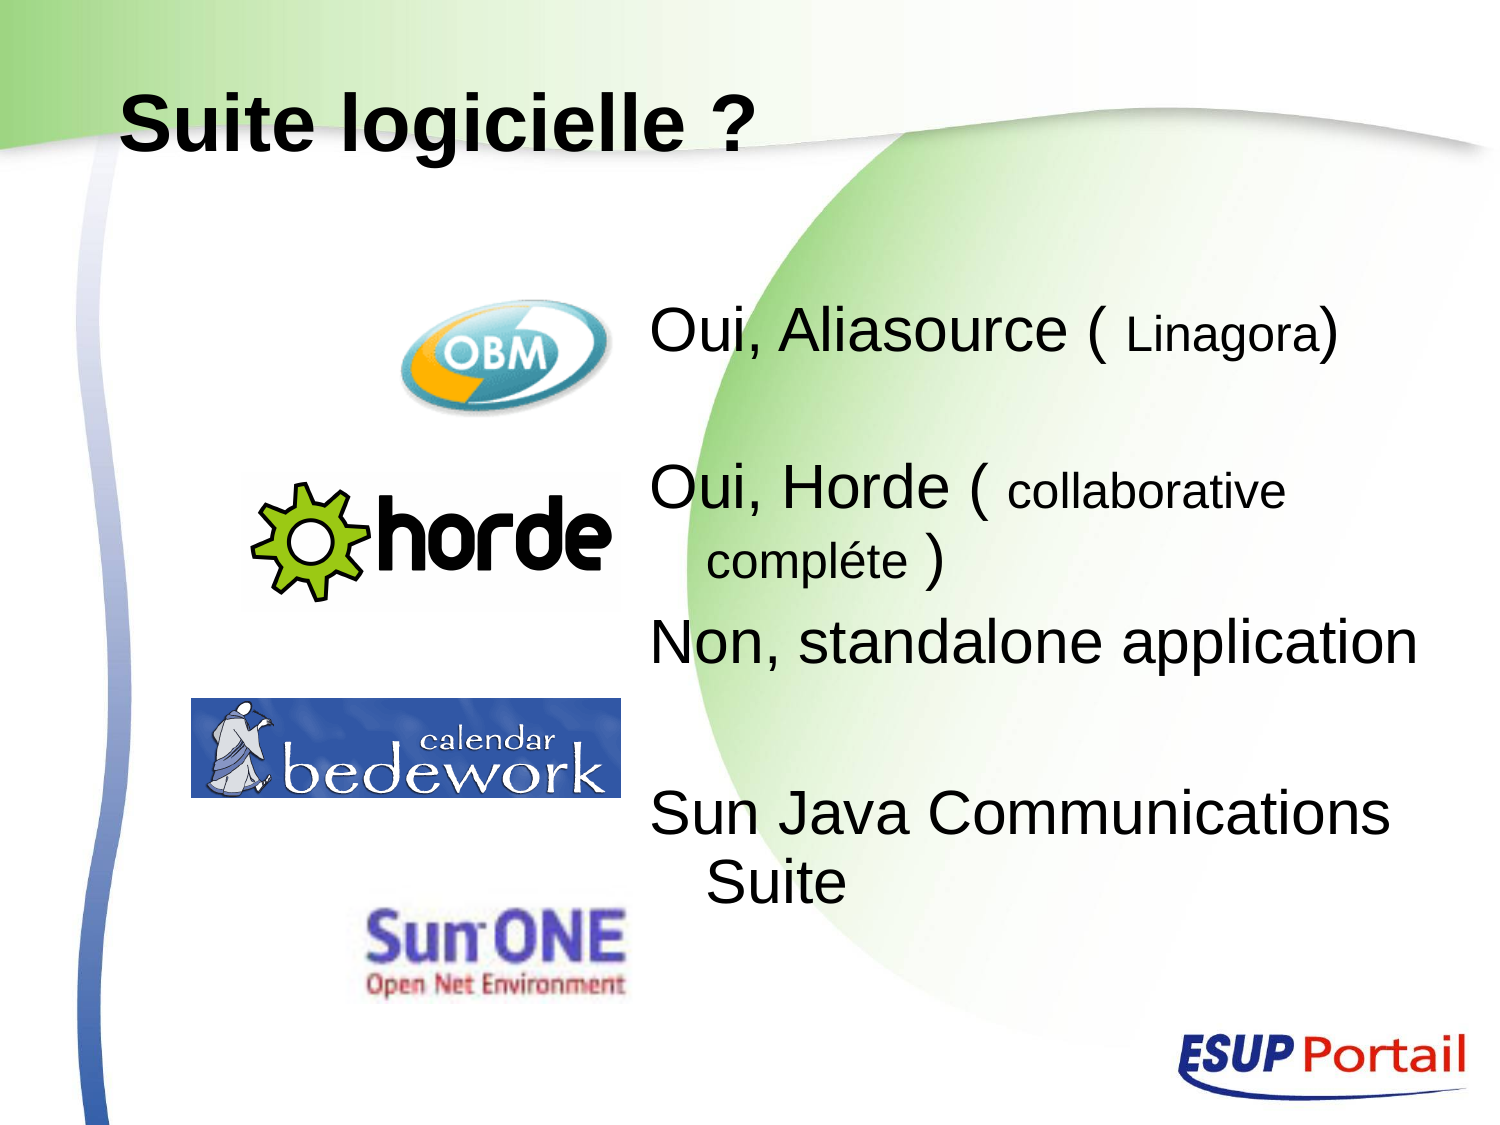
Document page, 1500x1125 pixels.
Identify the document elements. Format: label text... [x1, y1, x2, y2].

title Suite logicielle ? [118, 9, 1394, 237]
list Oui, Aliasource ( Linagora) Oui, Horde ( collaborative compléte ) Non, standalone application Sun Java Communications Suite [649, 295, 1500, 1097]
picture [0, 0, 1500, 1125]
